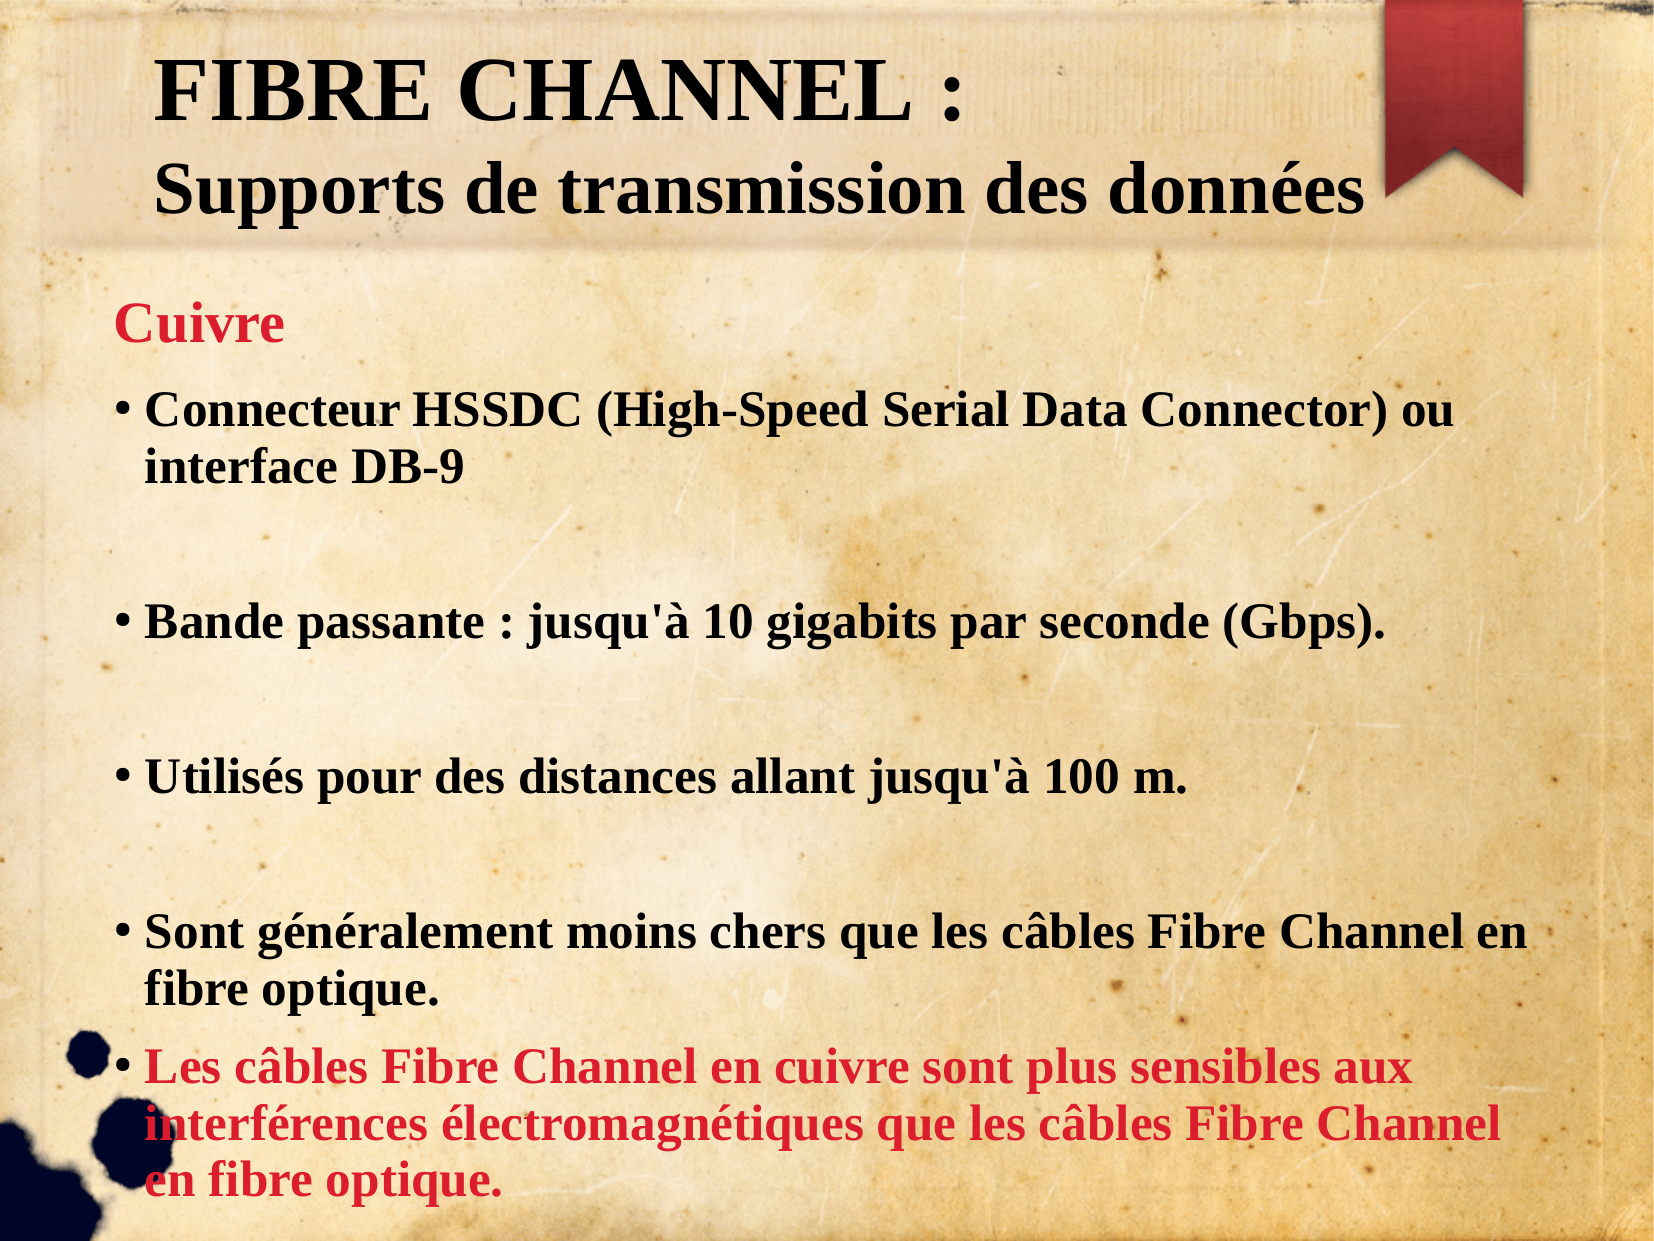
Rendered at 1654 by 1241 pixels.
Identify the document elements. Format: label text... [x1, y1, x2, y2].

title FIBRE CHANNEL : Supports de transmission des données [82, 0, 1506, 274]
list Cuivre Connecteur HSSDC (High-Speed Serial Data Connector) ou interface DB-9 Bande passante : jusqu'à 10 gigabits par seconde (Gbps). Utilisés pour des distances allant jusqu'à 100 m. Sont généralement moins chers que les câbles Fibre Channel en fibre optique. Les câbles Fibre Channel en cuivre sont plus sensibles aux interférences électromagnétiques que les câbles Fibre Channel en fibre optique. [82, 290, 1538, 1211]
picture [0, 0, 1654, 1241]
